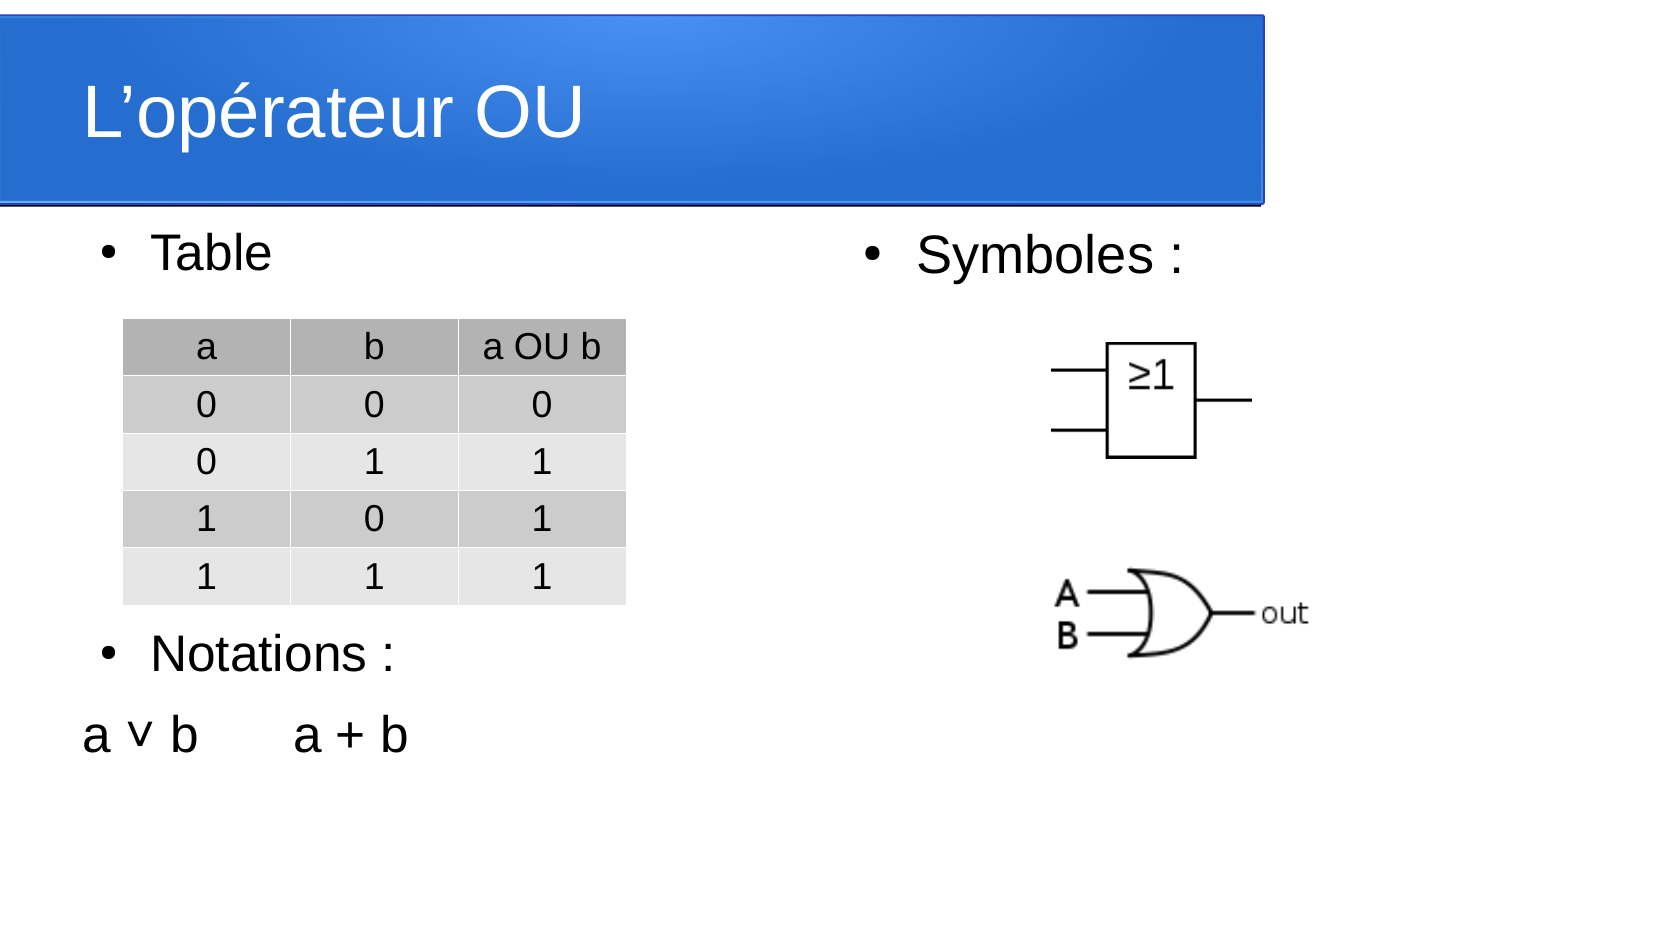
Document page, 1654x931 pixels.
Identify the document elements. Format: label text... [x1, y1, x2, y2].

table_cell 0 [459, 376, 626, 433]
table_cell 0 [123, 376, 290, 433]
table_cell 1 [291, 434, 458, 490]
table_cell 1 [123, 548, 290, 605]
table_cell 0 [291, 491, 458, 547]
table_cell 1 [459, 434, 626, 490]
list Table Notations : a ˅ b a + b [82, 224, 809, 764]
picture [1051, 342, 1252, 459]
picture [1051, 565, 1317, 662]
table_header a [123, 319, 290, 375]
list Symboles : [845, 224, 1572, 764]
table_cell 1 [459, 548, 626, 605]
table_cell 0 [123, 434, 290, 490]
table_cell 1 [459, 491, 626, 547]
table_header a OU b [459, 319, 626, 375]
title L’opérateur OU [82, 35, 1235, 189]
table_cell 0 [291, 376, 458, 433]
table_cell 1 [123, 491, 290, 547]
table_header b [291, 319, 458, 375]
table_cell 1 [291, 548, 458, 605]
